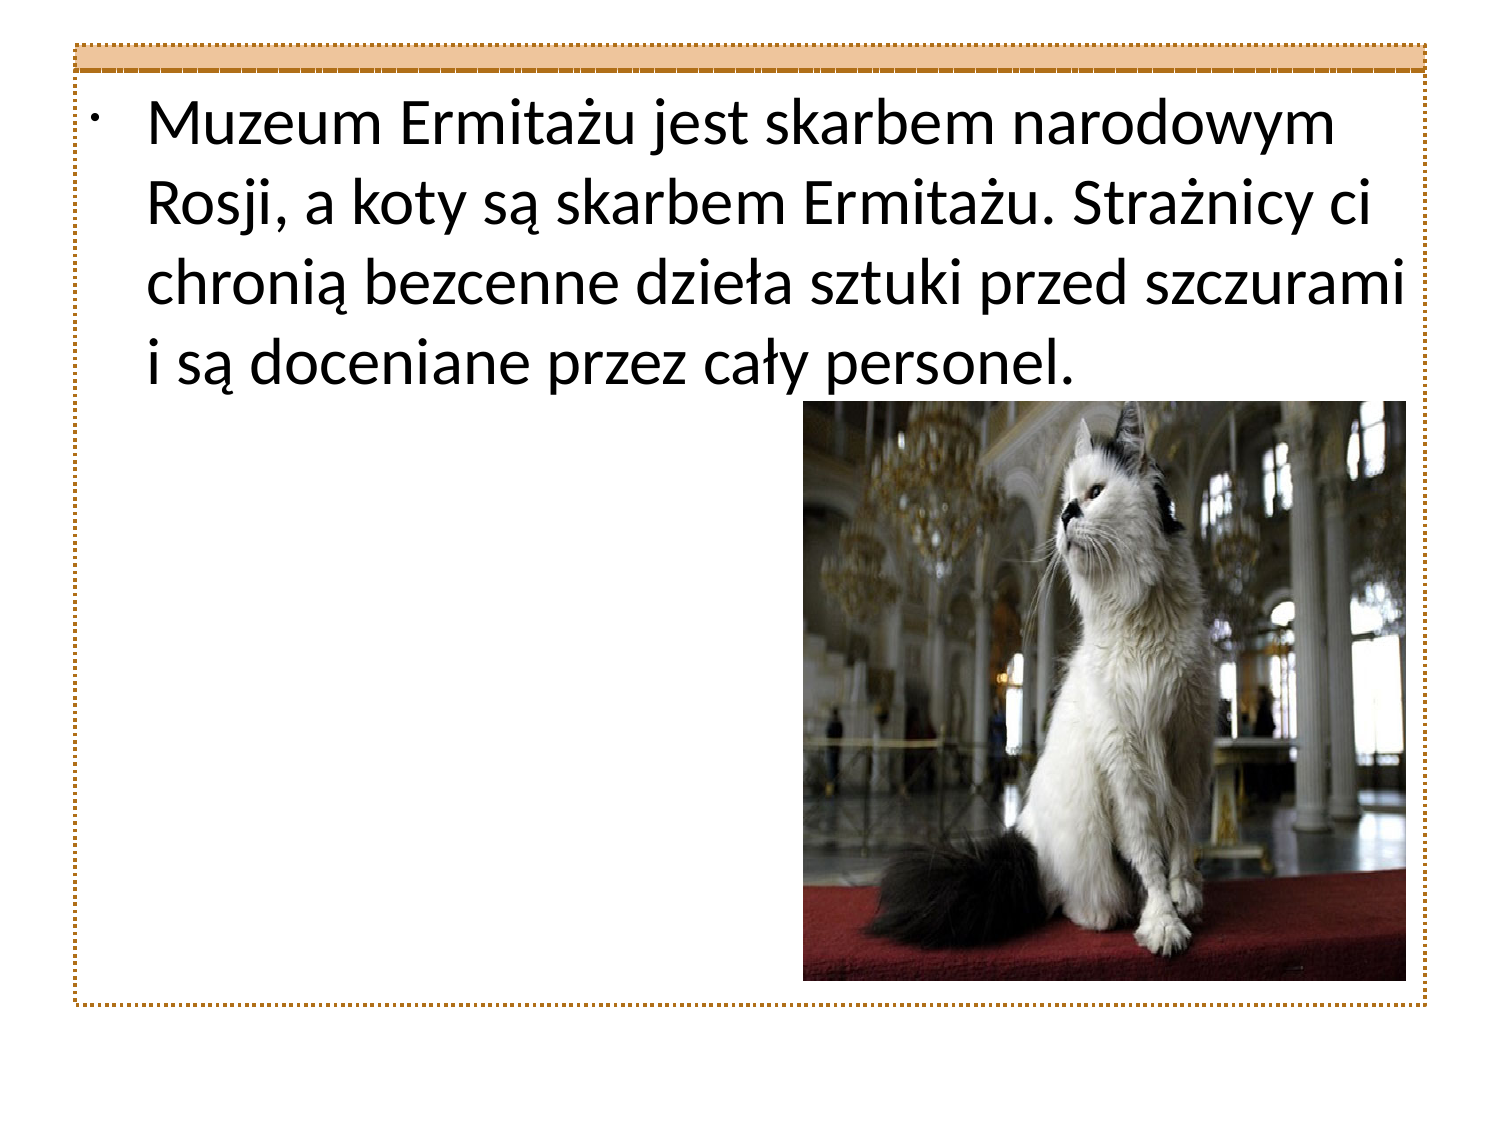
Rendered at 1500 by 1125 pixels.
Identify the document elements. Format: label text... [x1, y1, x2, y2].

list Muzeum Ermitażu jest skarbem narodowym Rosji, a koty są skarbem Ermitażu. Strażnicy ci chronią bezcenne dzieła sztuki przed szczurami i są doceniane przez cały personel. [75, 70, 1425, 1005]
title [75, 45, 1425, 70]
picture [803, 401, 1406, 981]
